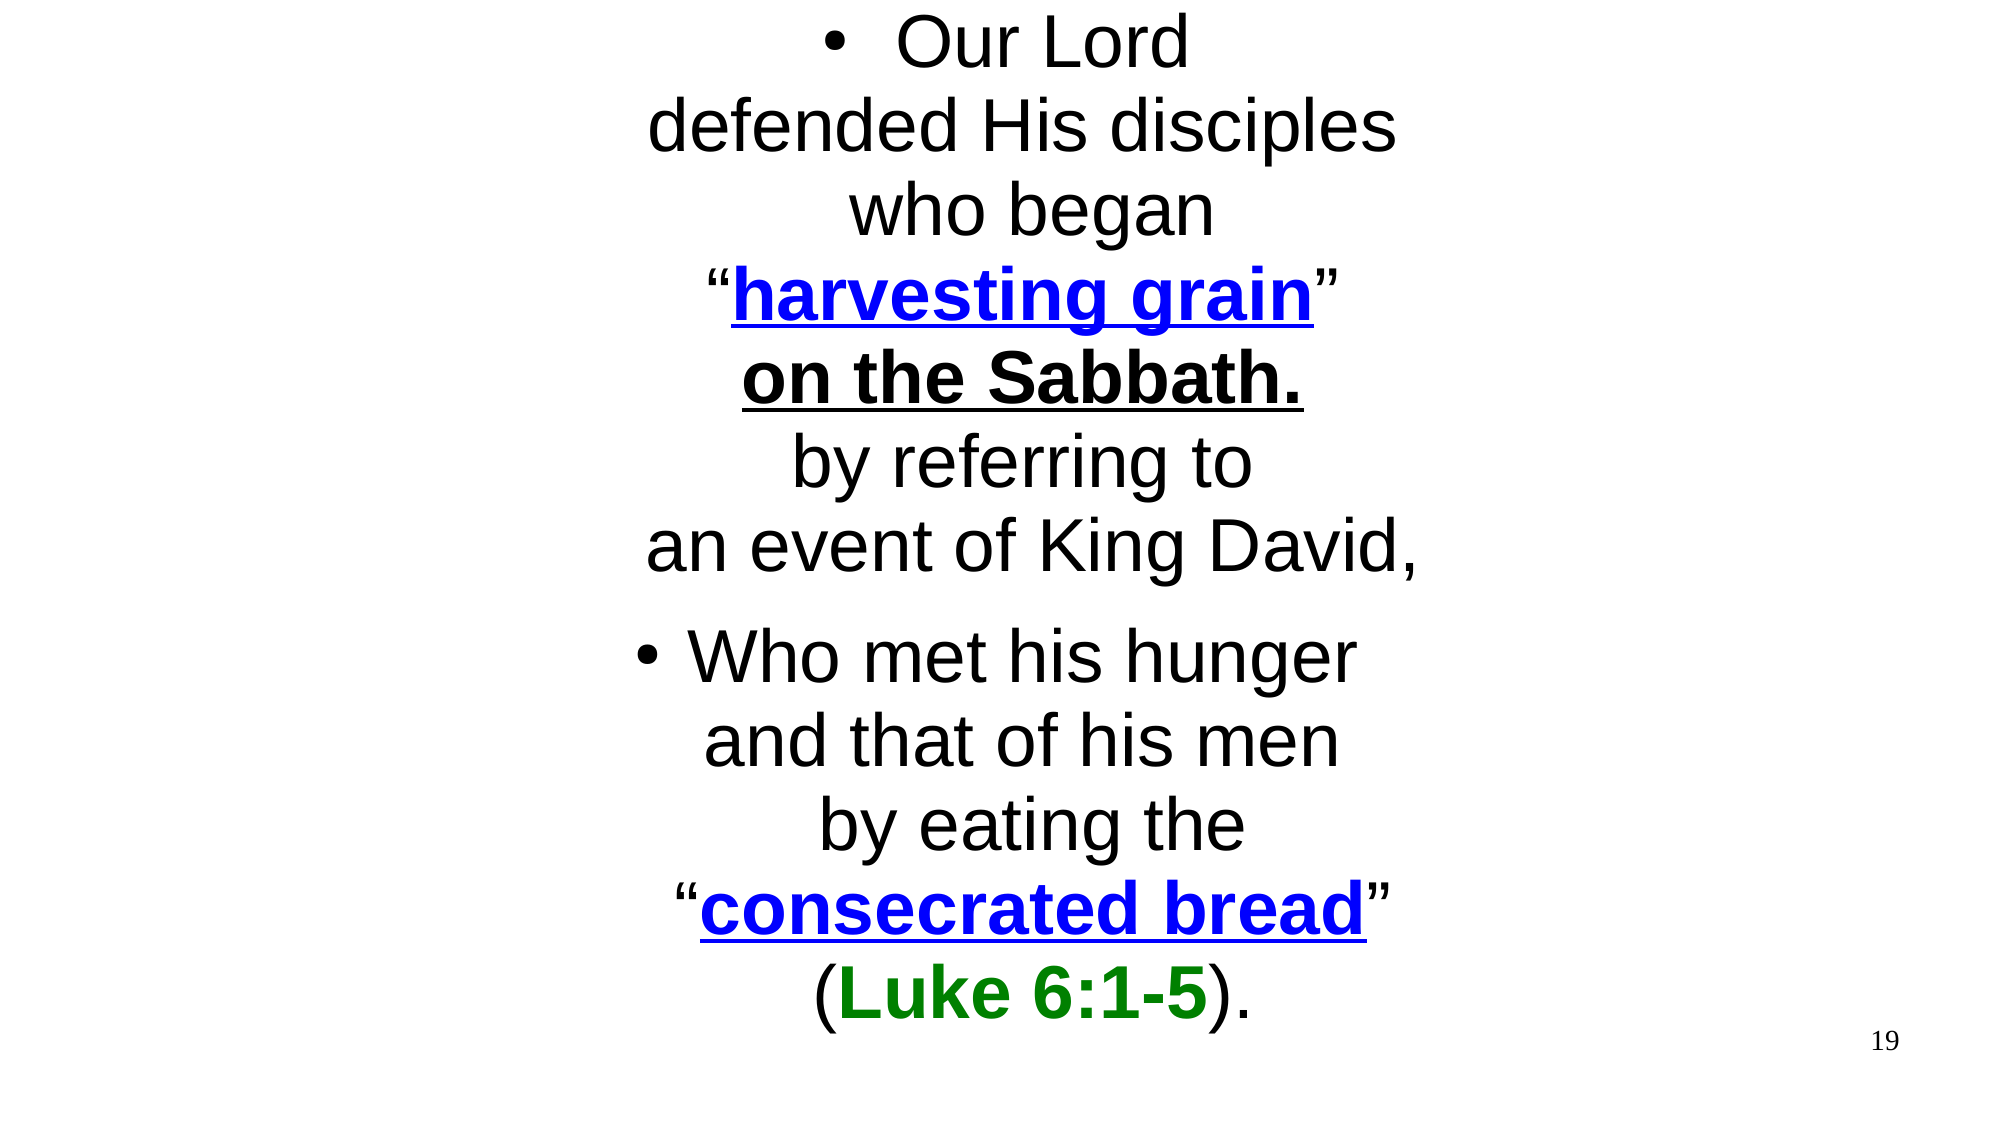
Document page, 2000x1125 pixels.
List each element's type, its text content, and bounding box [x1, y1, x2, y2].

list Our Lord defended His disciples who began “harvesting grain” on the Sabbath. by referring to an event of King David, Who met his hunger and that of his men by eating the “consecrated bread” (Luke 6:1-5). [0, 0, 1996, 1123]
